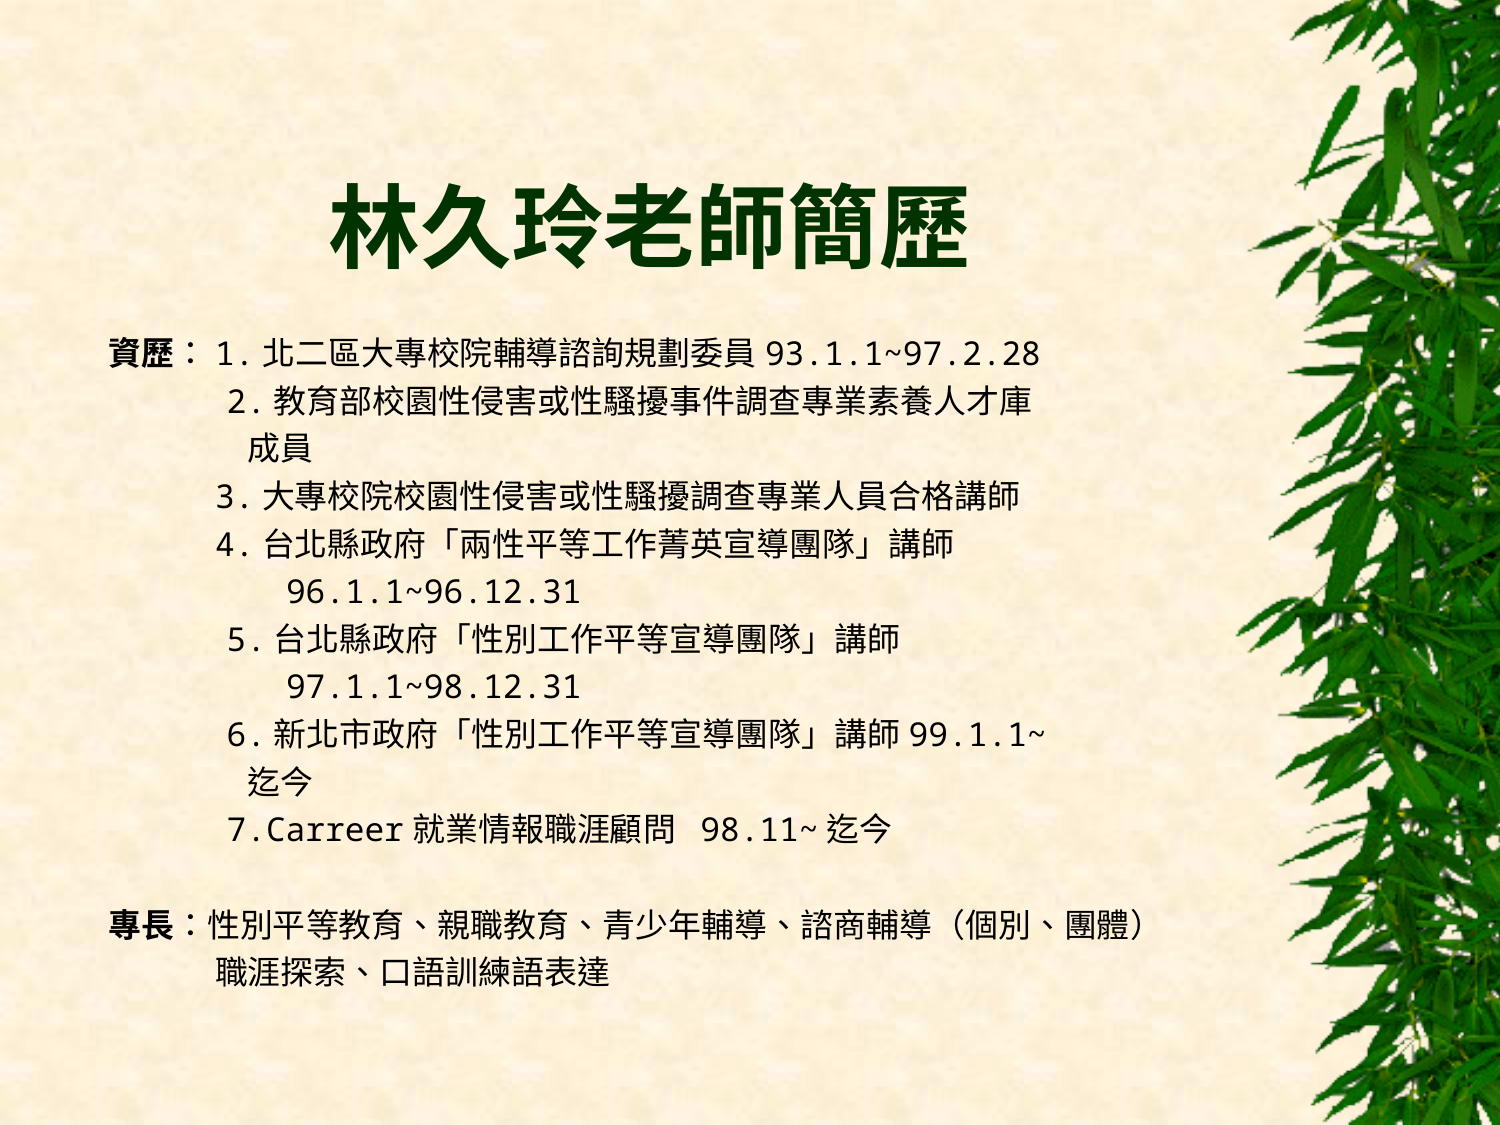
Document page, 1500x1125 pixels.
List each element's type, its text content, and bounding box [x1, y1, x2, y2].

title 林久玲老師簡歷 [37, 162, 1263, 288]
list 資歷：1.北二區大專校院輔導諮詢規劃委員93.1.1~97.2.28 2.教育部校園性侵害或性騷擾事件調查專業素養人才庫 成員 3.大專校院校園性侵害或性騷擾調查專業人員合格講師 4.台北縣政府「兩性平等工作菁英宣導團隊」講師 96.1.1~96.12.31 5.台北縣政府「性別工作平等宣導團隊」講師 97.1.1~98.12.31 6.新北市政府「性別工作平等宣導團隊」講師99.1.1~ 迄今 7.Carreer就業情報職涯顧問 98.11~迄今 專長：性別平等教育、親職教育、青少年輔導、諮商輔導（個別、團體） 職涯探索、口語訓練語表達 [37, 324, 1276, 1000]
